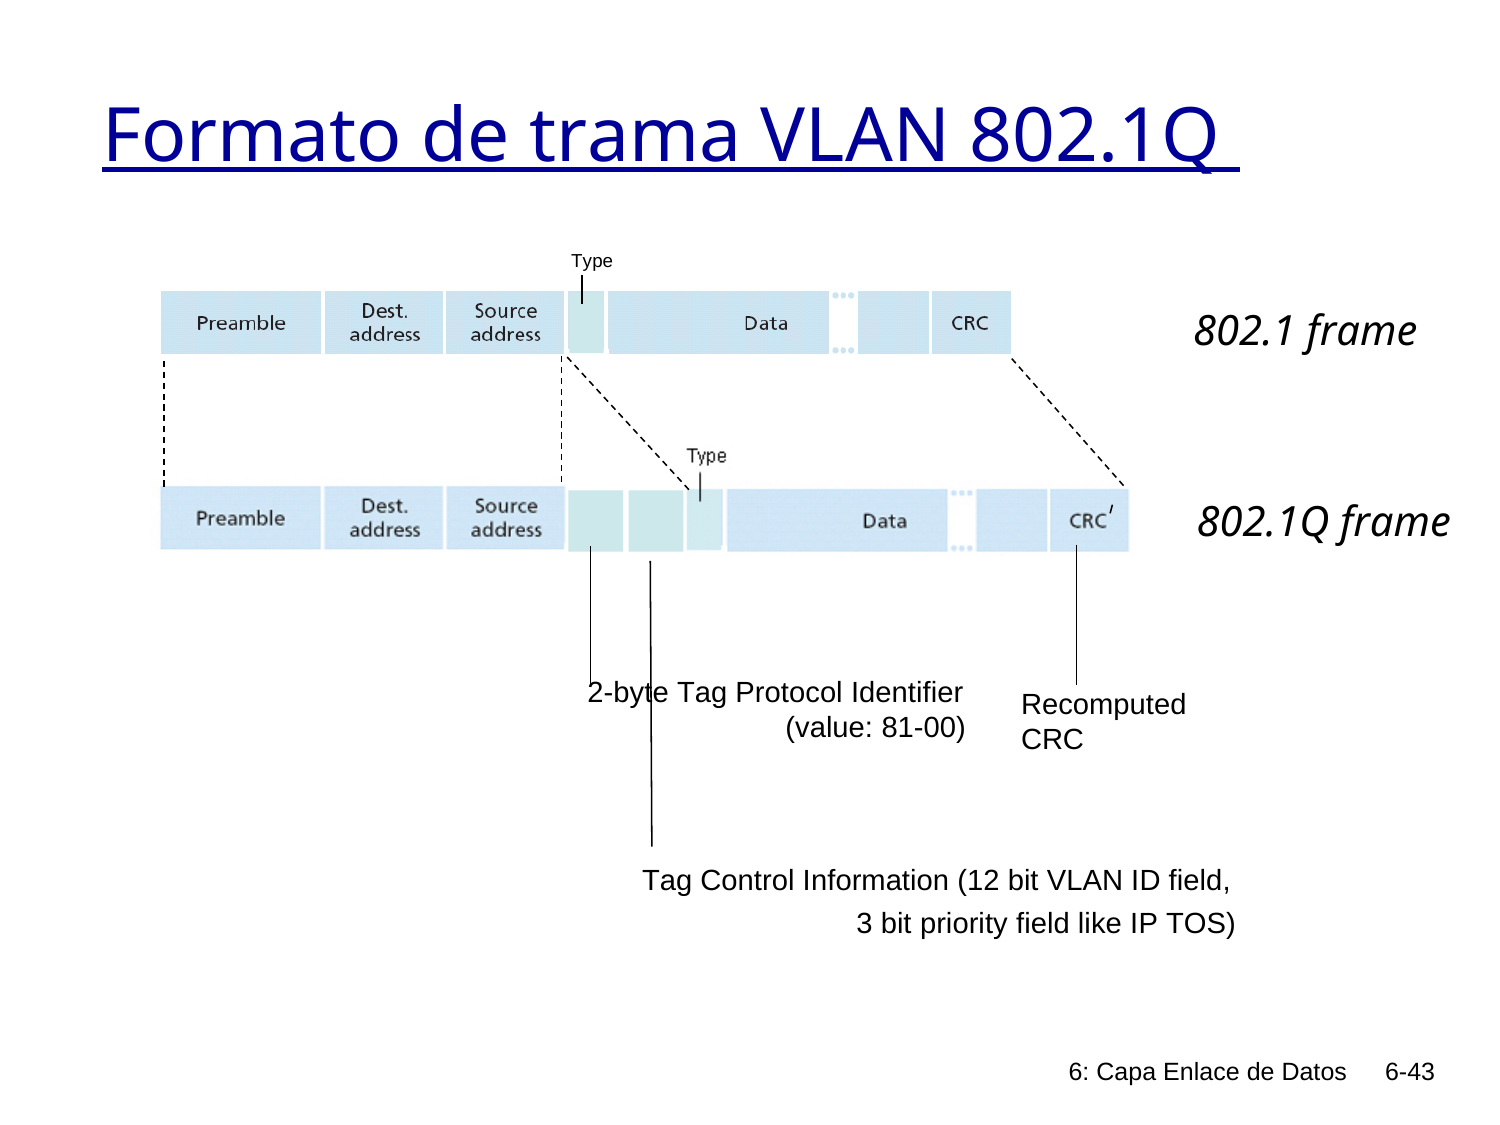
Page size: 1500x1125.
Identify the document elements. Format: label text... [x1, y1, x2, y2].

text_box Formato de trama VLAN 802.1Q [87, 37, 1363, 225]
picture [684, 444, 1141, 566]
text_box [568, 490, 624, 552]
text_box [628, 490, 684, 552]
text_box 2-byte Tag Protocol Identifier (value: 81-00) [652, 665, 990, 751]
picture [141, 261, 1049, 418]
picture [150, 477, 569, 559]
text_box 802.1Q frame [1167, 486, 1466, 553]
text_box Recomputed CRC [996, 684, 1210, 764]
text_box Type [550, 240, 629, 279]
text_box [563, 292, 609, 392]
text_box 802.1 frame [1163, 295, 1433, 362]
text_box 2-byte Tag Protocol Identifier (value: 81-00) [562, 665, 650, 751]
text_box Tag Control Information (12 bit VLAN ID field, 3 bit priority field like IP TOS) [617, 853, 1262, 949]
